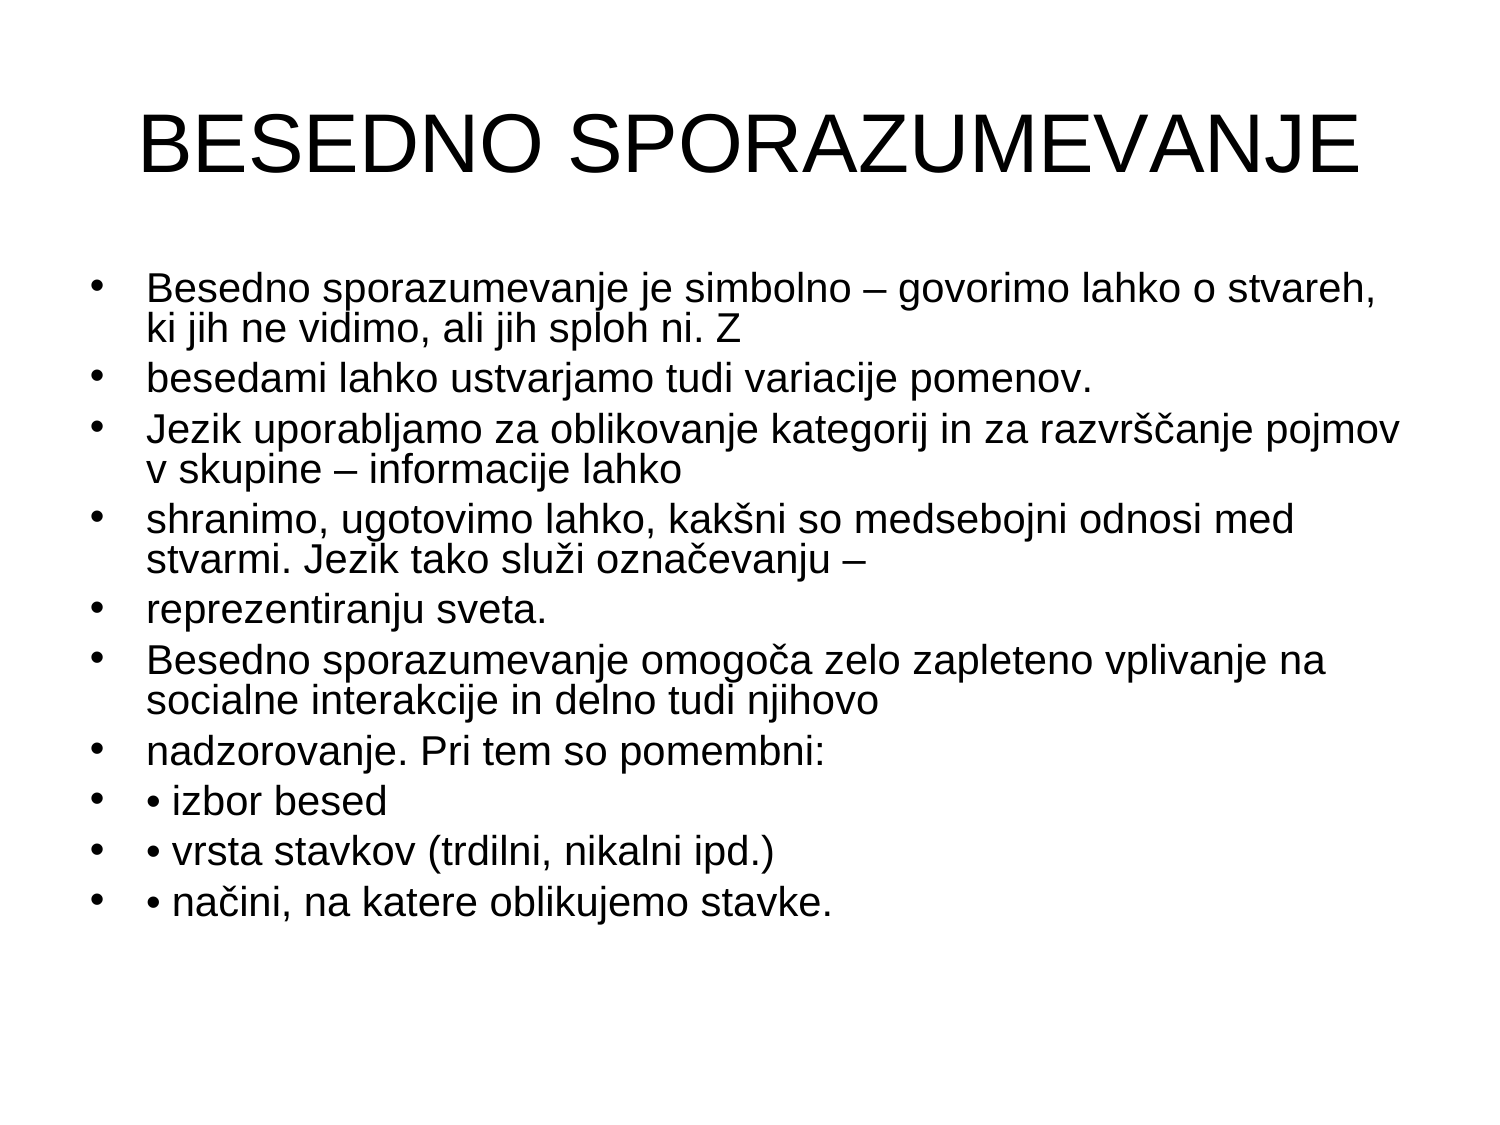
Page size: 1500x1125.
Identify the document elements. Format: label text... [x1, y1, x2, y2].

list Besedno sporazumevanje je simbolno – govorimo lahko o stvareh, ki jih ne vidimo, ali jih sploh ni. Z besedami lahko ustvarjamo tudi variacije pomenov. Jezik uporabljamo za oblikovanje kategorij in za razvrščanje pojmov v skupine – informacije lahko shranimo, ugotovimo lahko, kakšni so medsebojni odnosi med stvarmi. Jezik tako služi označevanju – reprezentiranju sveta. Besedno sporazumevanje omogoča zelo zapleteno vplivanje na socialne interakcije in delno tudi njihovo nadzorovanje. Pri tem so pomembni: • izbor besed • vrsta stavkov (trdilni, nikalni ipd.) • načini, na katere oblikujemo stavke. [75, 262, 1426, 1006]
title BESEDNO SPORAZUMEVANJE [75, 45, 1426, 233]
